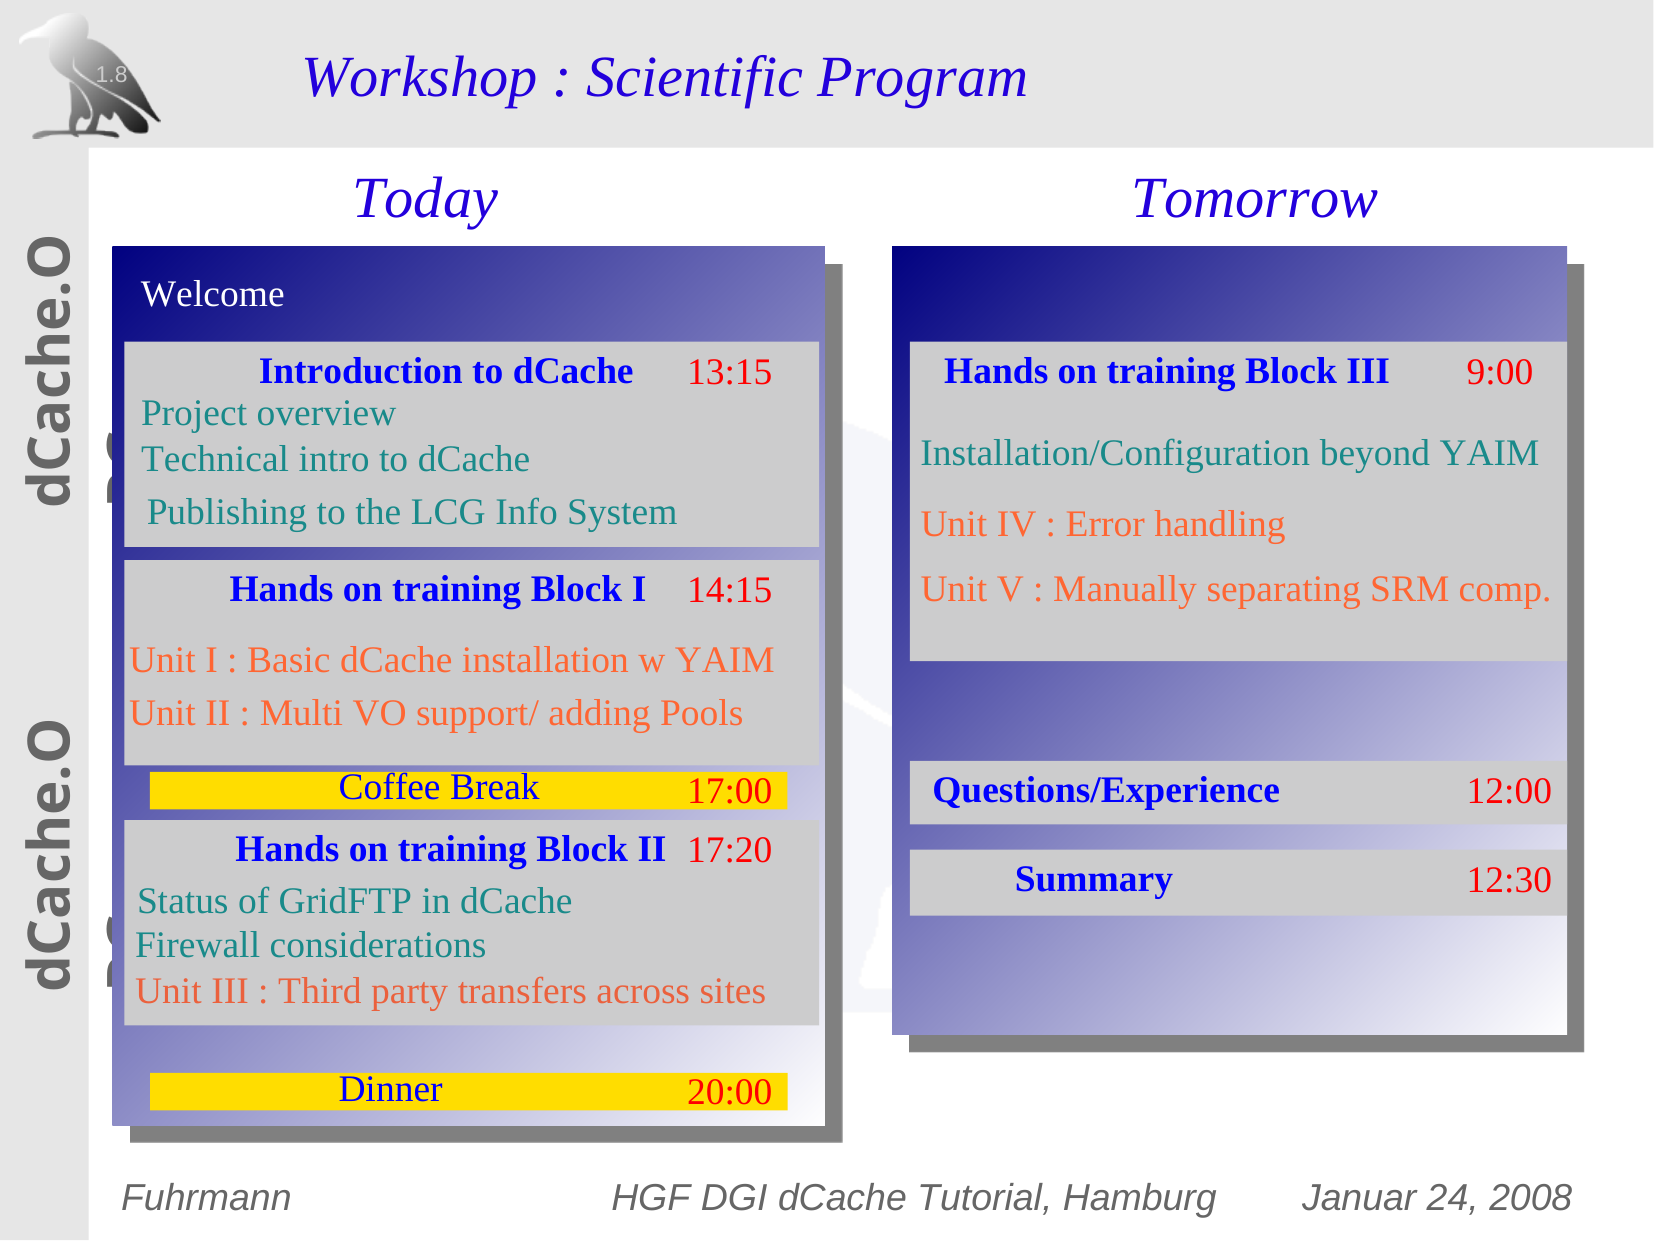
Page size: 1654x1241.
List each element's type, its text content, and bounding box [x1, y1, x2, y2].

text_box Summary [1000, 850, 1188, 907]
text_box Unit I : Basic dCache installation w YAIM [114, 631, 791, 689]
text_box 13:15 [672, 343, 788, 400]
text_box 20:00 [672, 1063, 788, 1121]
text_box Questions/Experience [917, 761, 1306, 818]
text_box 17:20 [672, 821, 788, 879]
text_box Dinner [323, 1060, 570, 1117]
text_box 14:15 [672, 561, 788, 619]
text_box Workshop : Scientific Program [286, 37, 1044, 117]
text_box Unit III : Third party transfers across sites [120, 962, 783, 1019]
text_box Technical intro to dCache [126, 430, 546, 488]
text_box Unit II : Multi VO support/ adding Pools [114, 684, 759, 742]
picture [19, 13, 161, 139]
text_box Status of GridFTP in dCache [122, 872, 589, 929]
text_box Today [337, 157, 514, 238]
text_box [892, 246, 1568, 1035]
text_box Tomorrow [1117, 157, 1394, 238]
text_box [112, 246, 825, 1126]
text_box Welcome [126, 265, 300, 322]
text_box 17:00 [672, 762, 788, 820]
text_box 12:00 [1451, 762, 1568, 820]
text_box 12:30 [1451, 851, 1568, 908]
text_box Publishing to the LCG Info System [132, 484, 694, 541]
text_box Hands on training Block III [929, 342, 1405, 399]
text_box Firewall considerations [120, 916, 502, 962]
text_box Unit V : Manually separating SRM comp. [905, 560, 1568, 618]
text_box Hands on training Block II [220, 820, 682, 878]
text_box Installation/Configuration beyond YAIM [905, 424, 1556, 482]
text_box Hands on training Block I [214, 560, 662, 618]
text_box Unit IV : Error handling [905, 495, 1301, 553]
text_box Coffee Break [323, 758, 570, 816]
text_box Project overview [126, 385, 412, 430]
text_box 9:00 [1451, 343, 1549, 400]
text_box Introduction to dCache [244, 342, 649, 399]
